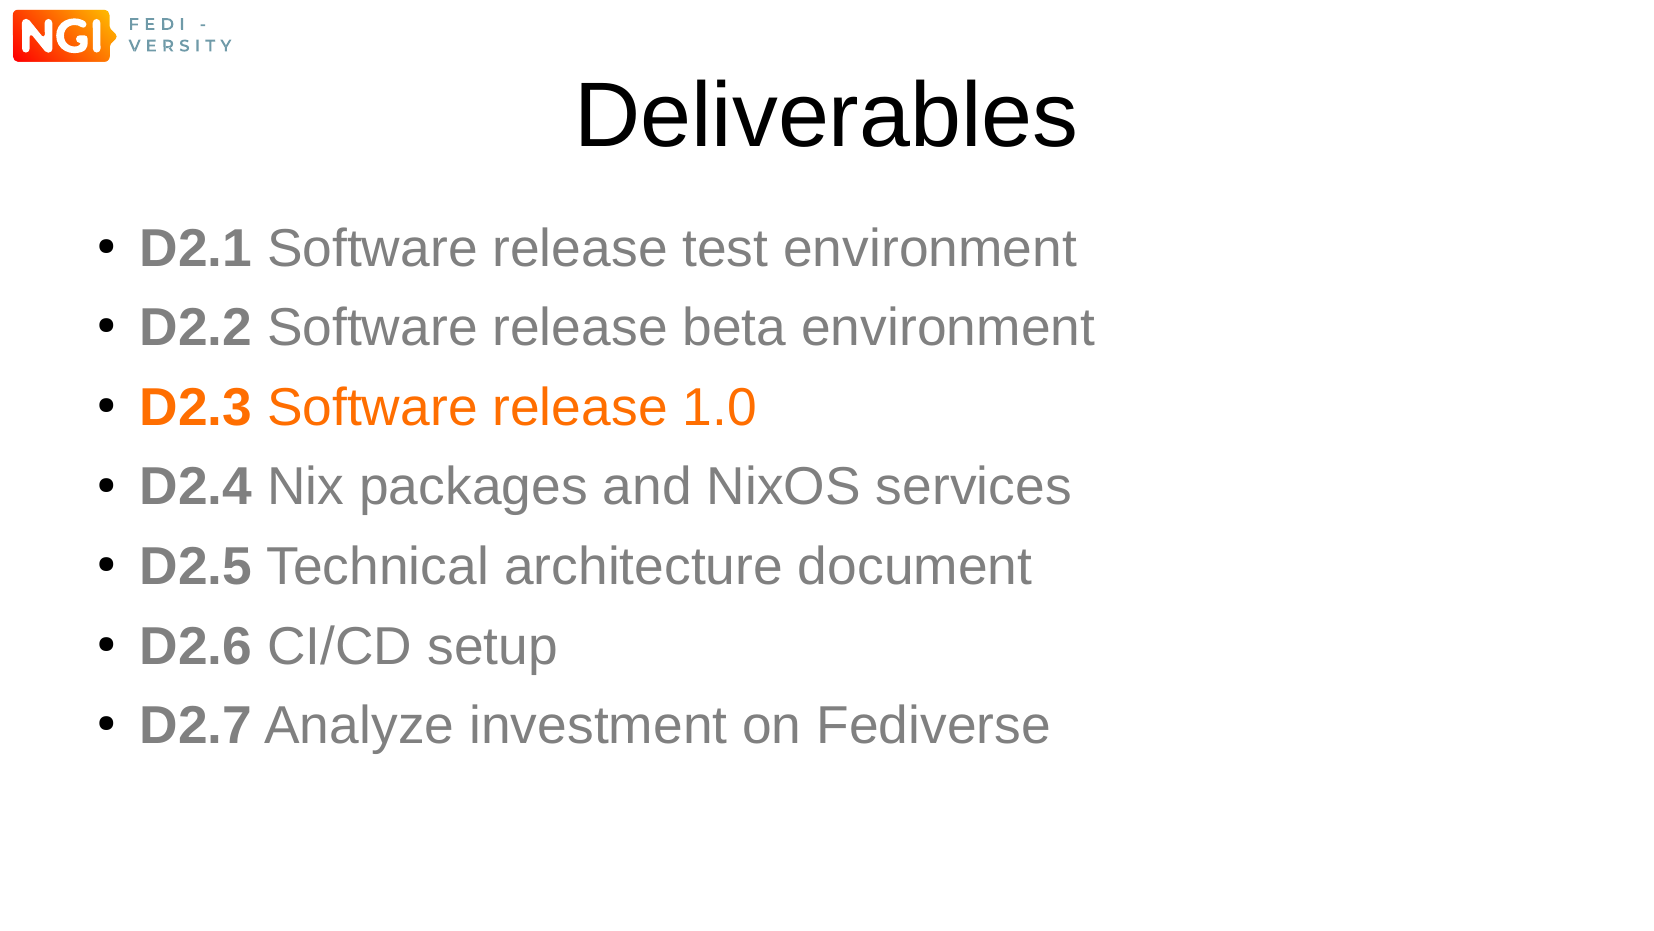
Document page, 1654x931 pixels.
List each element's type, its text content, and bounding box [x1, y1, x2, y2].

list D2.1 Software release test environment D2.2 Software release beta environment D2.3 Software release 1.0 D2.4 Nix packages and NixOS services D2.5 Technical architecture document D2.6 CI/CD setup D2.7 Analyze investment on Fediverse [82, 217, 1571, 758]
title Deliverables [82, 37, 1571, 193]
picture [12, 9, 232, 63]
